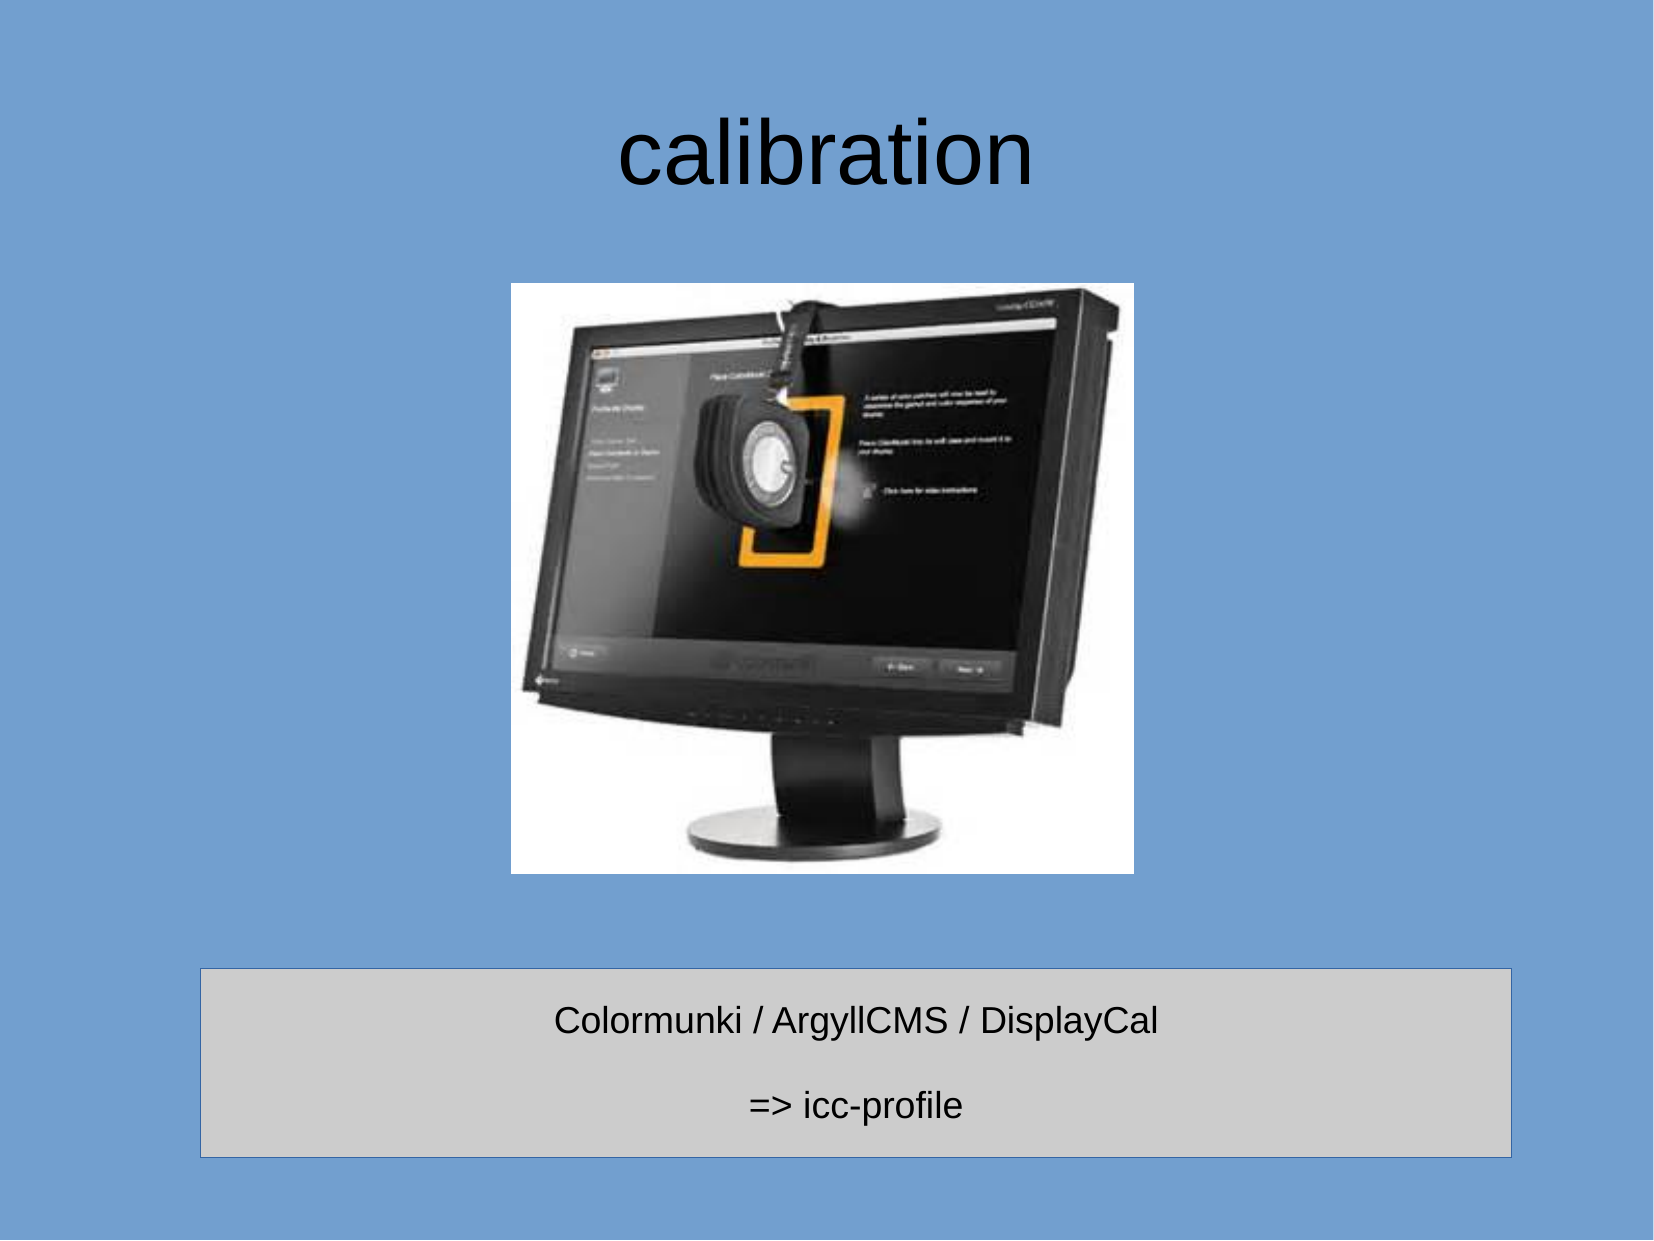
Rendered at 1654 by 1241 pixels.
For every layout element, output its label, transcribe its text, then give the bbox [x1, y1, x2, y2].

title calibration [82, 49, 1571, 257]
text_box Colormunki / ArgyllCMS / DisplayCal => icc-profile [200, 968, 1512, 1158]
picture [511, 283, 1134, 875]
